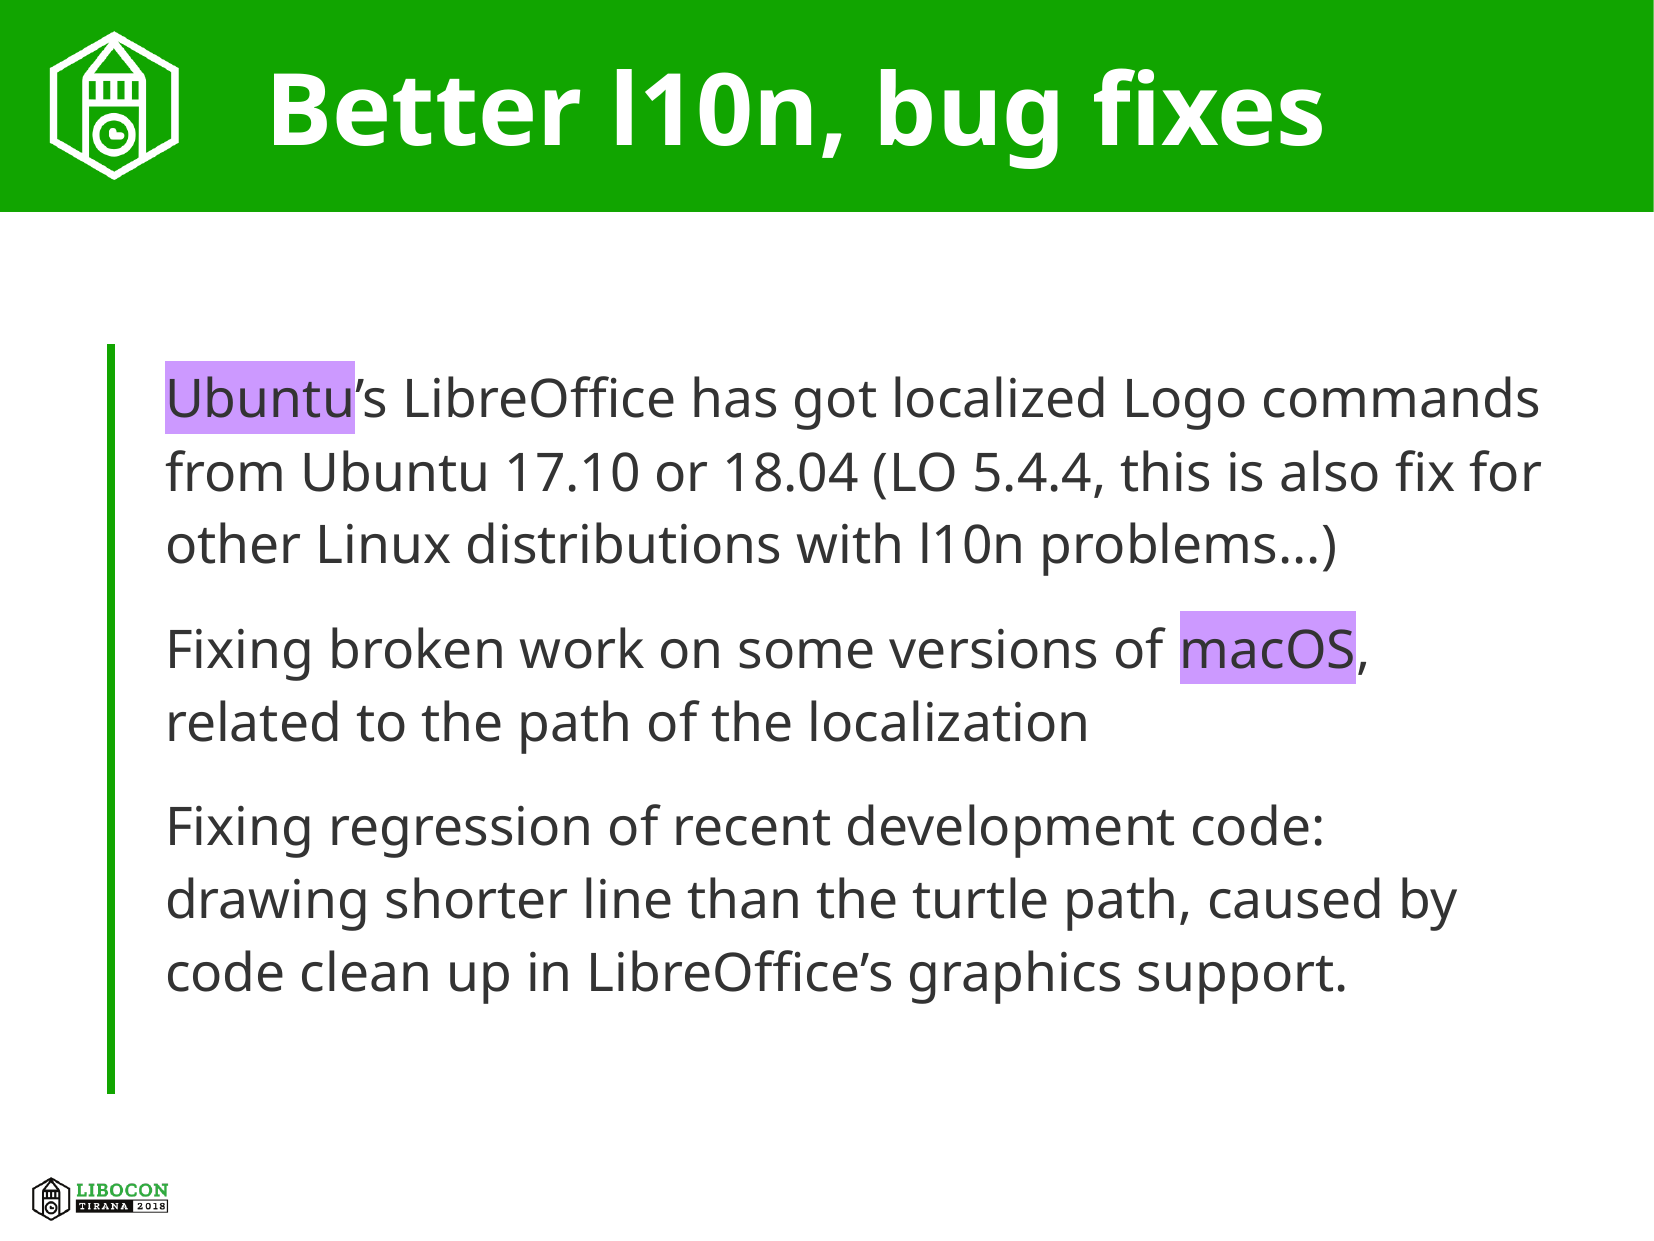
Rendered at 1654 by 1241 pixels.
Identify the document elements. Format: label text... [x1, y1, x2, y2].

list Ubuntu’s LibreOffice has got localized Logo commands from Ubuntu 17.10 or 18.04 (LO 5.4.4, this is also fix for other Linux distributions with l10n problems...) Fixing broken work on some versions of macOS, related to the path of the localization Fixing regression of recent development code: drawing shorter line than the turtle path, caused by code clean up in LibreOffice’s graphics support. [165, 360, 1546, 1081]
title Better l10n, bug fixes [265, 3, 1636, 211]
picture [0, 0, 1654, 1241]
